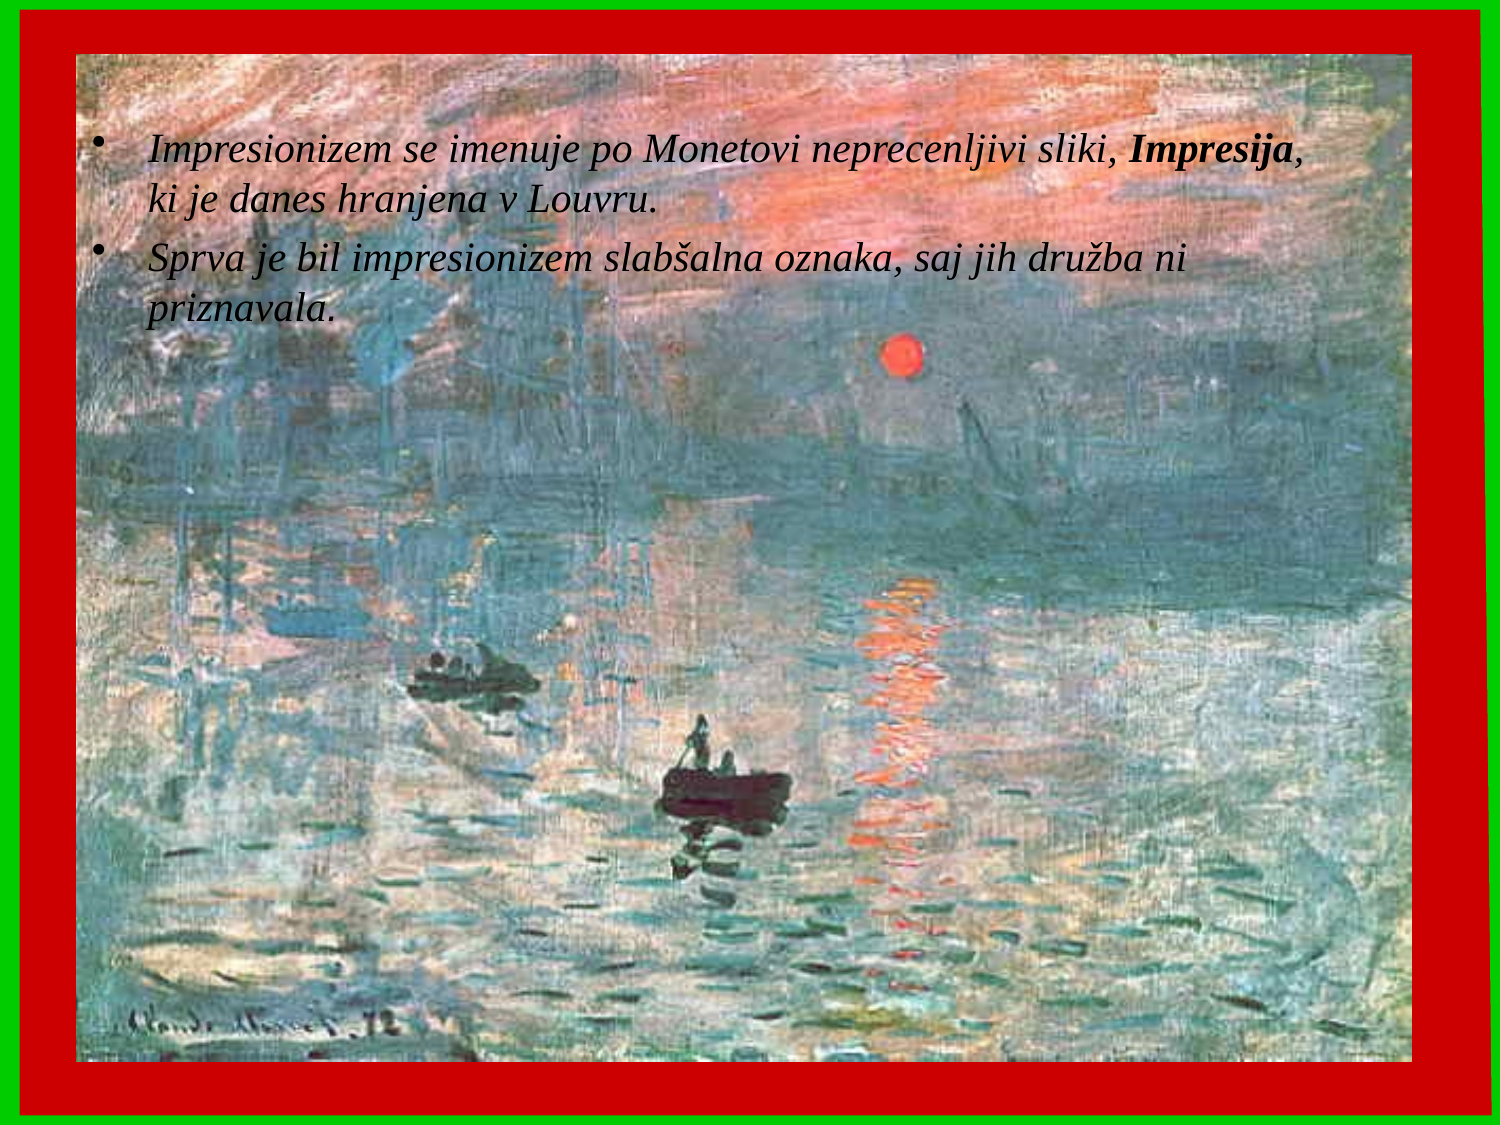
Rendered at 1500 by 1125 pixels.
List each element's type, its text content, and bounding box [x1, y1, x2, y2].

list Impresionizem se imenuje po Monetovi neprecenljivi sliki, Impresija, ki je danes hranjena v Louvru. Sprva je bil impresionizem slabšalna oznaka, saj jih družba ni priznavala. [76, 113, 1341, 504]
picture [76, 54, 1412, 1062]
